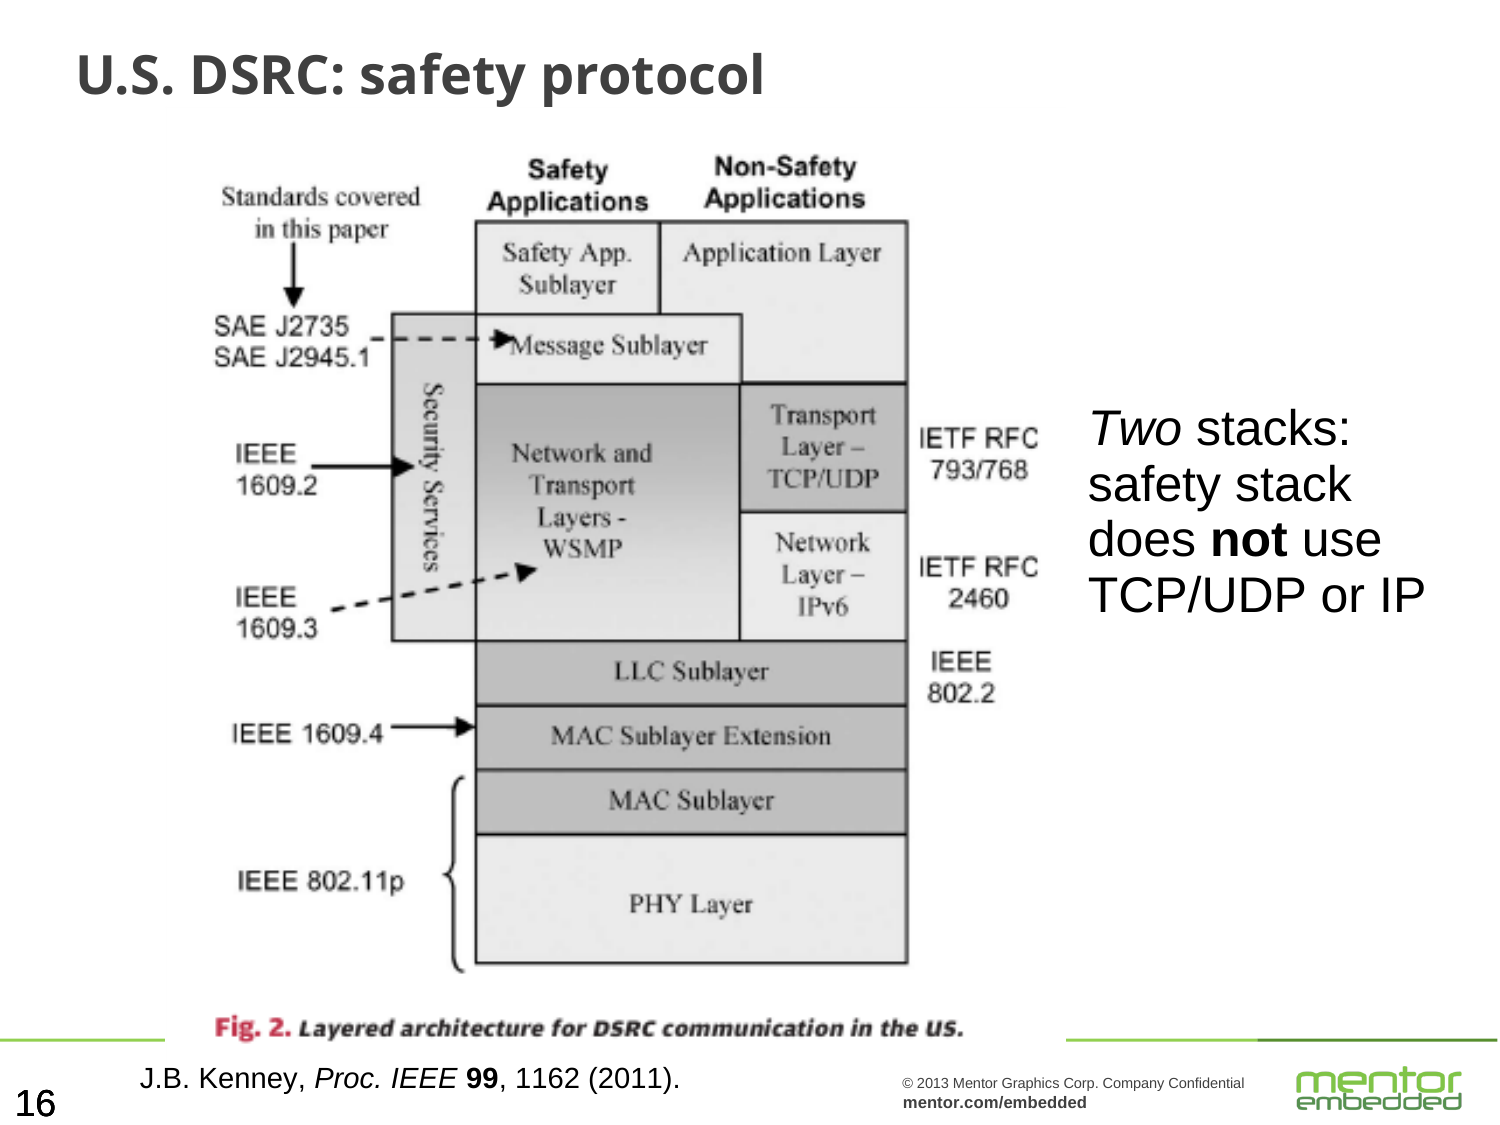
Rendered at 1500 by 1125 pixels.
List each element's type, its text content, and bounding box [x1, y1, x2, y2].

title U.S. DSRC: safety protocol [0, 0, 1500, 113]
text_box Two stacks: safety stack does not use TCP/UDP or IP [1073, 389, 1456, 661]
text_box J.B. Kenney, Proc. IEEE 99, 1162 (2011). [124, 1053, 843, 1110]
picture [1292, 1062, 1464, 1114]
picture [165, 113, 1066, 1066]
